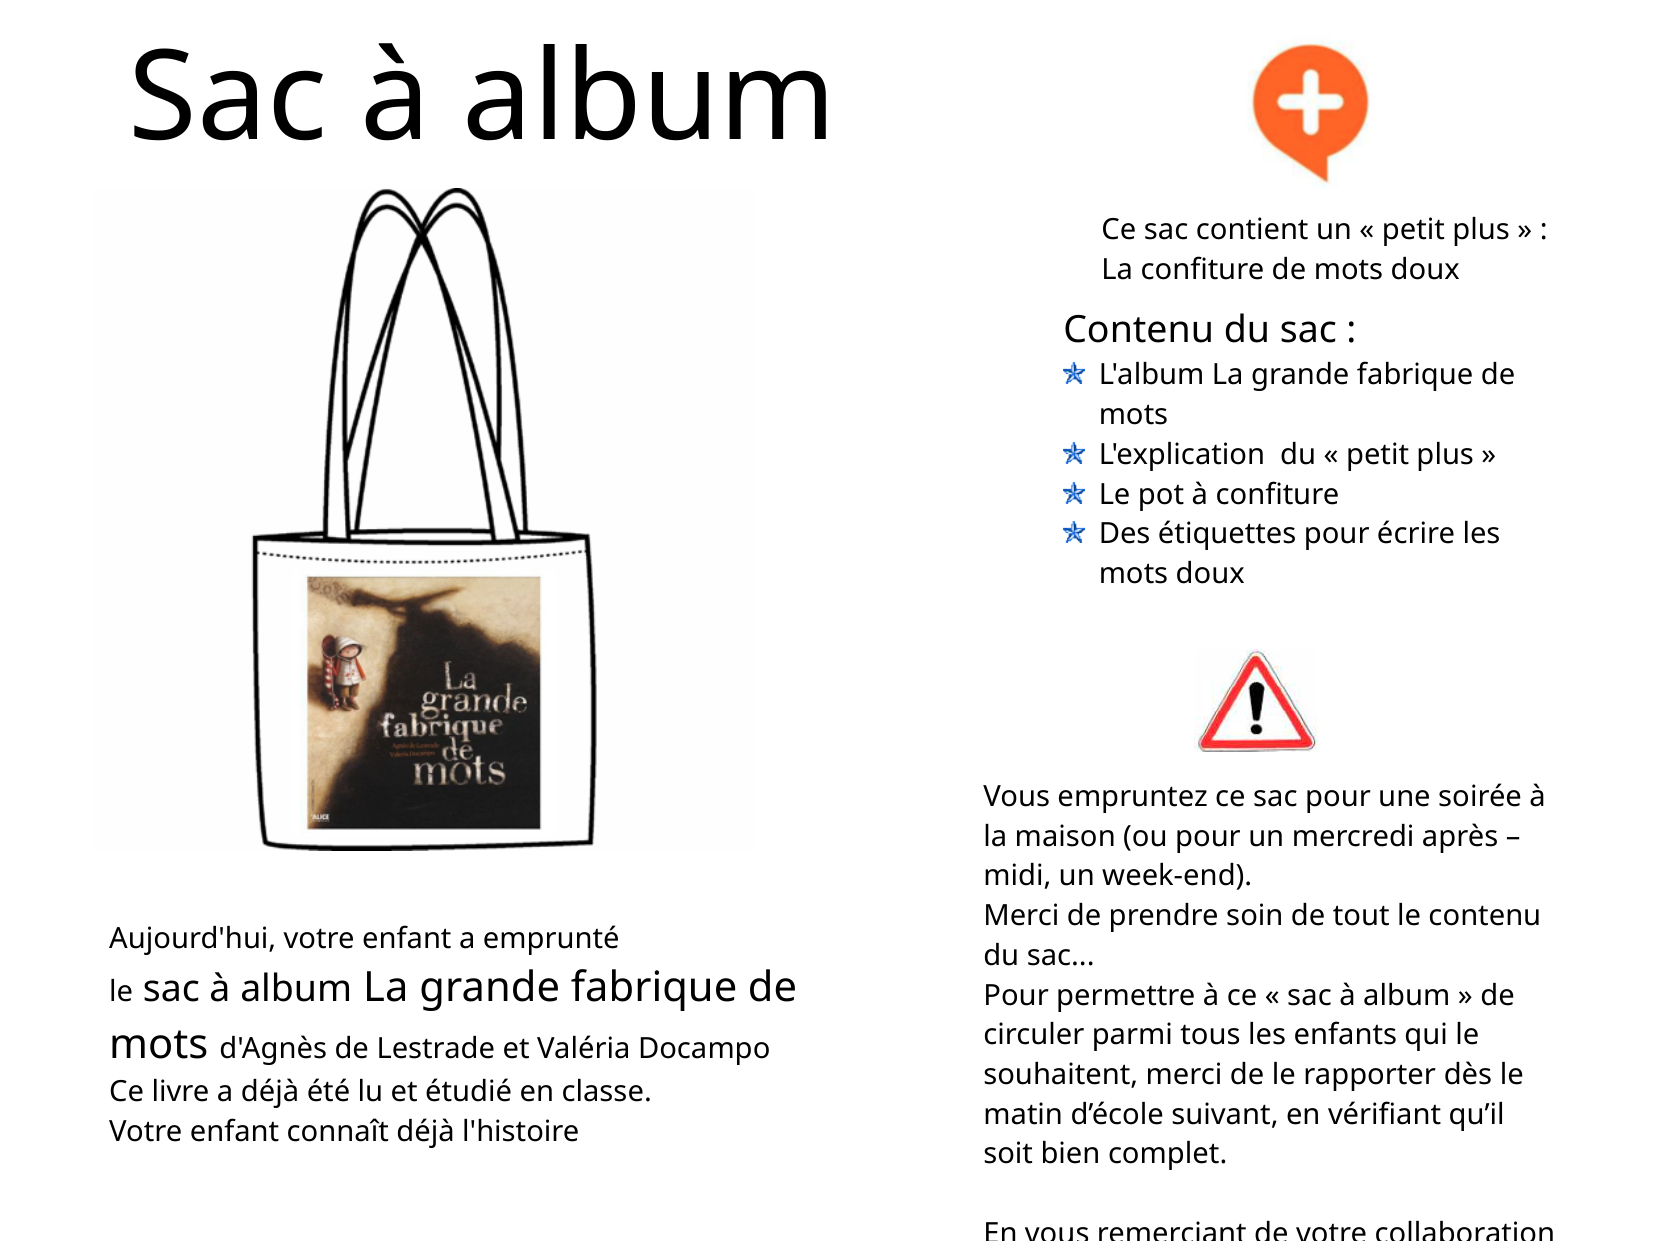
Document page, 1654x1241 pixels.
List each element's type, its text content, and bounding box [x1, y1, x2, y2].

picture [1188, 637, 1323, 760]
text_box Contenu du sac : L'album La grande fabrique de mots L'explication du « petit plus » Le pot à confiture Des étiquettes pour écrire les mots doux [1048, 295, 1581, 849]
text_box Aujourd'hui, votre enfant a emprunté le sac à album La grande fabrique de mots d'Agnès de Lestrade et Valéria Docampo Ce livre a déjà été lu et étudié en classe. Votre enfant connaît déjà l'histoire [94, 909, 827, 1204]
text_box Sac à album [106, 0, 898, 320]
picture [1228, 35, 1383, 189]
picture [94, 188, 756, 851]
text_box Ce sac contient un « petit plus » : La confiture de mots doux [1086, 200, 1571, 295]
text_box Vous empruntez ce sac pour une soirée à la maison (ou pour un mercredi après – midi, un week-end). Merci de prendre soin de tout le contenu du sac... Pour permettre à ce « sac à album » de circuler parmi tous les enfants qui le souhaitent, merci de le rapporter dès le matin d’école suivant, en vérifiant qu’il soit bien complet. En vous remerciant de votre collaboration [968, 767, 1571, 1143]
